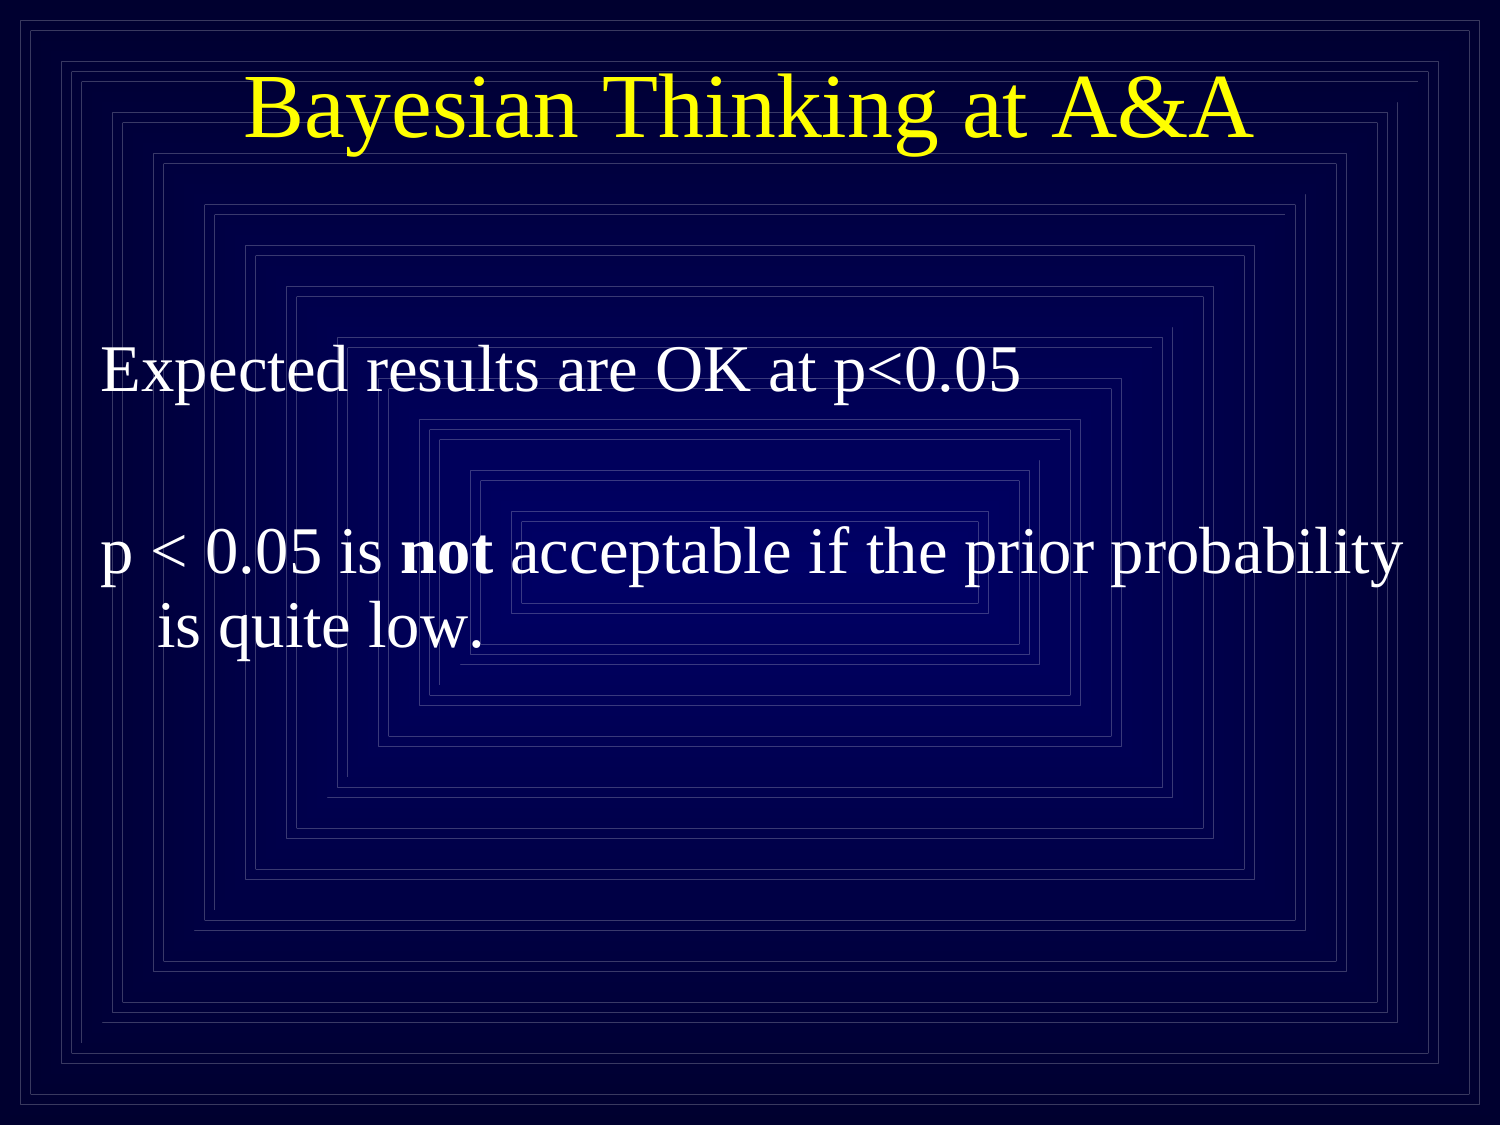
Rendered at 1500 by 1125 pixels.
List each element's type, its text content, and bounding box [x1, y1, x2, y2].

title Bayesian Thinking at A&A [0, 12, 1500, 201]
list Expected results are OK at p<0.05 p < 0.05 is not acceptable if the prior probability is quite low. [85, 324, 1474, 1018]
